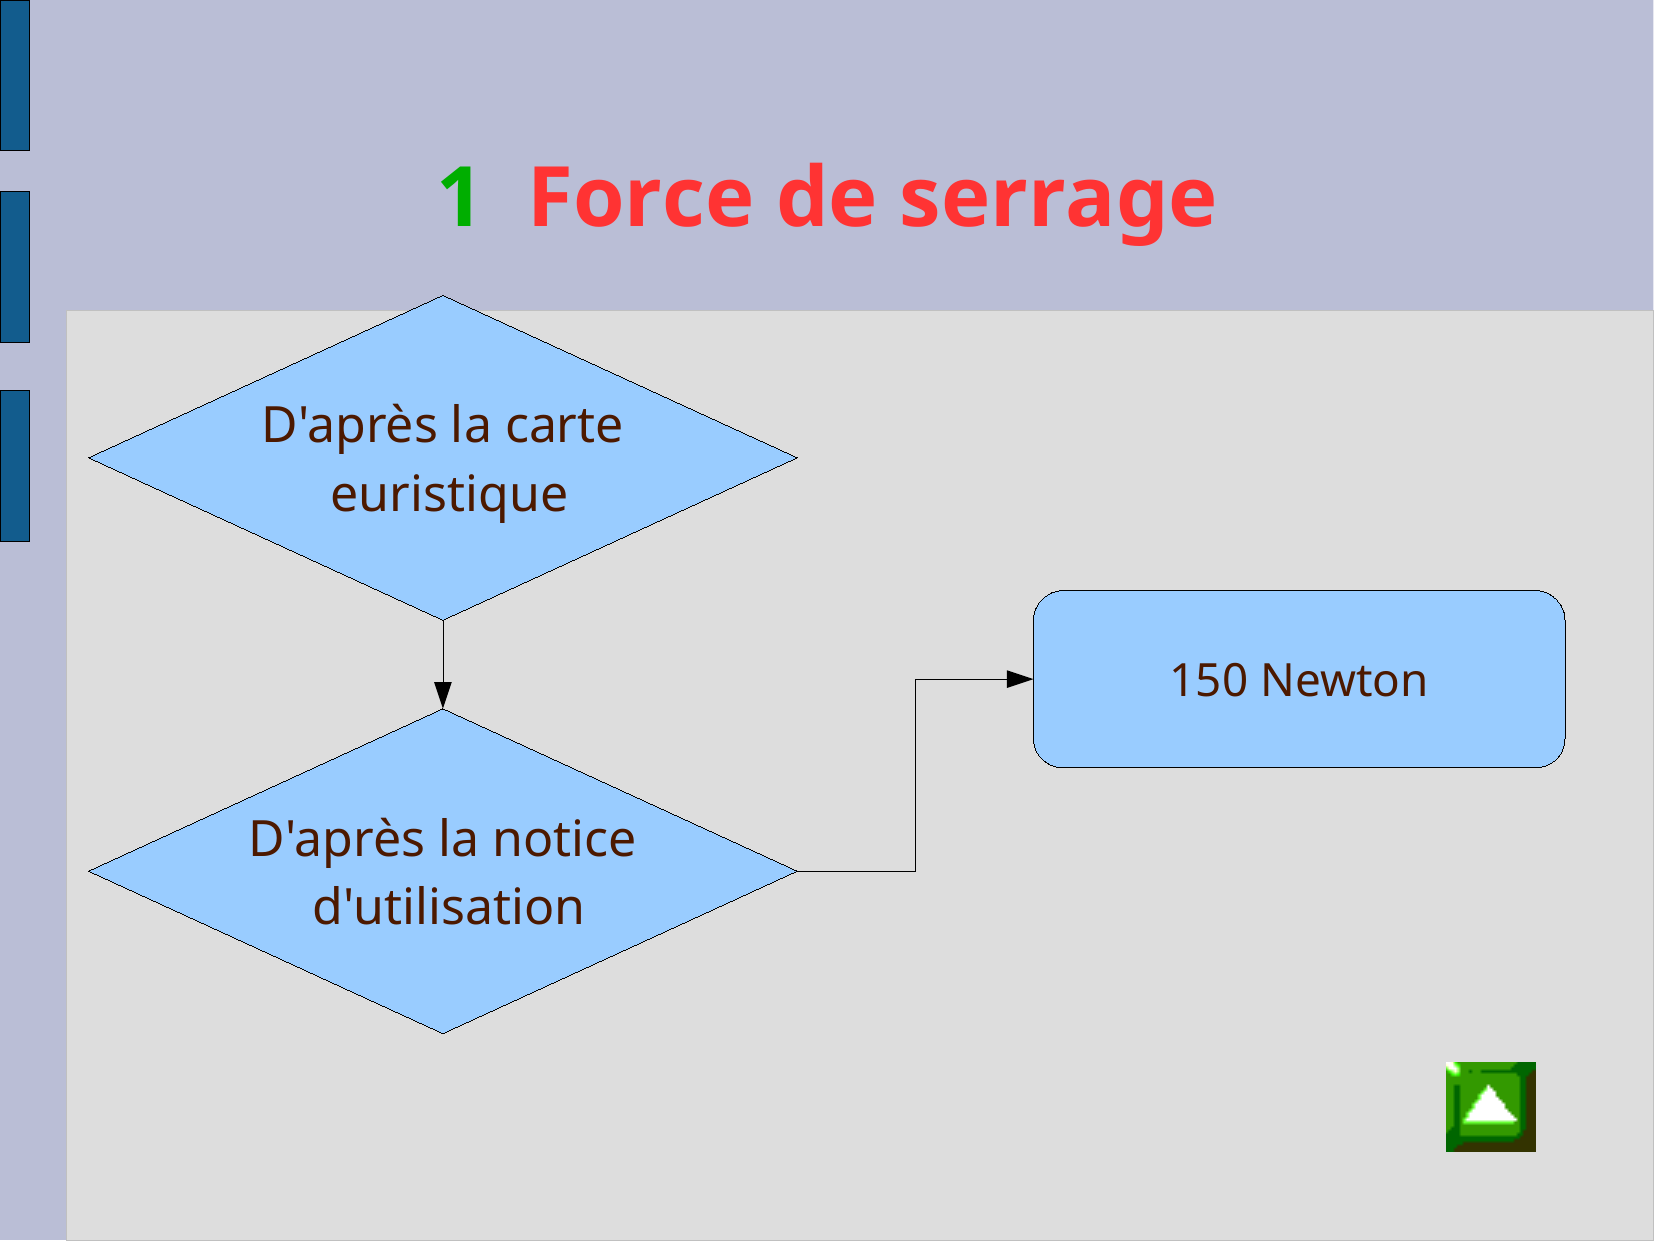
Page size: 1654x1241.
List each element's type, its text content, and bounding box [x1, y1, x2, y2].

text_box 150 Newton [1033, 590, 1566, 768]
picture [1446, 1062, 1536, 1152]
text_box D'après la carte euristique [88, 295, 798, 621]
text_box D'après la notice d'utilisation [88, 709, 798, 1034]
title 1 Force de serrage [121, 98, 1534, 291]
